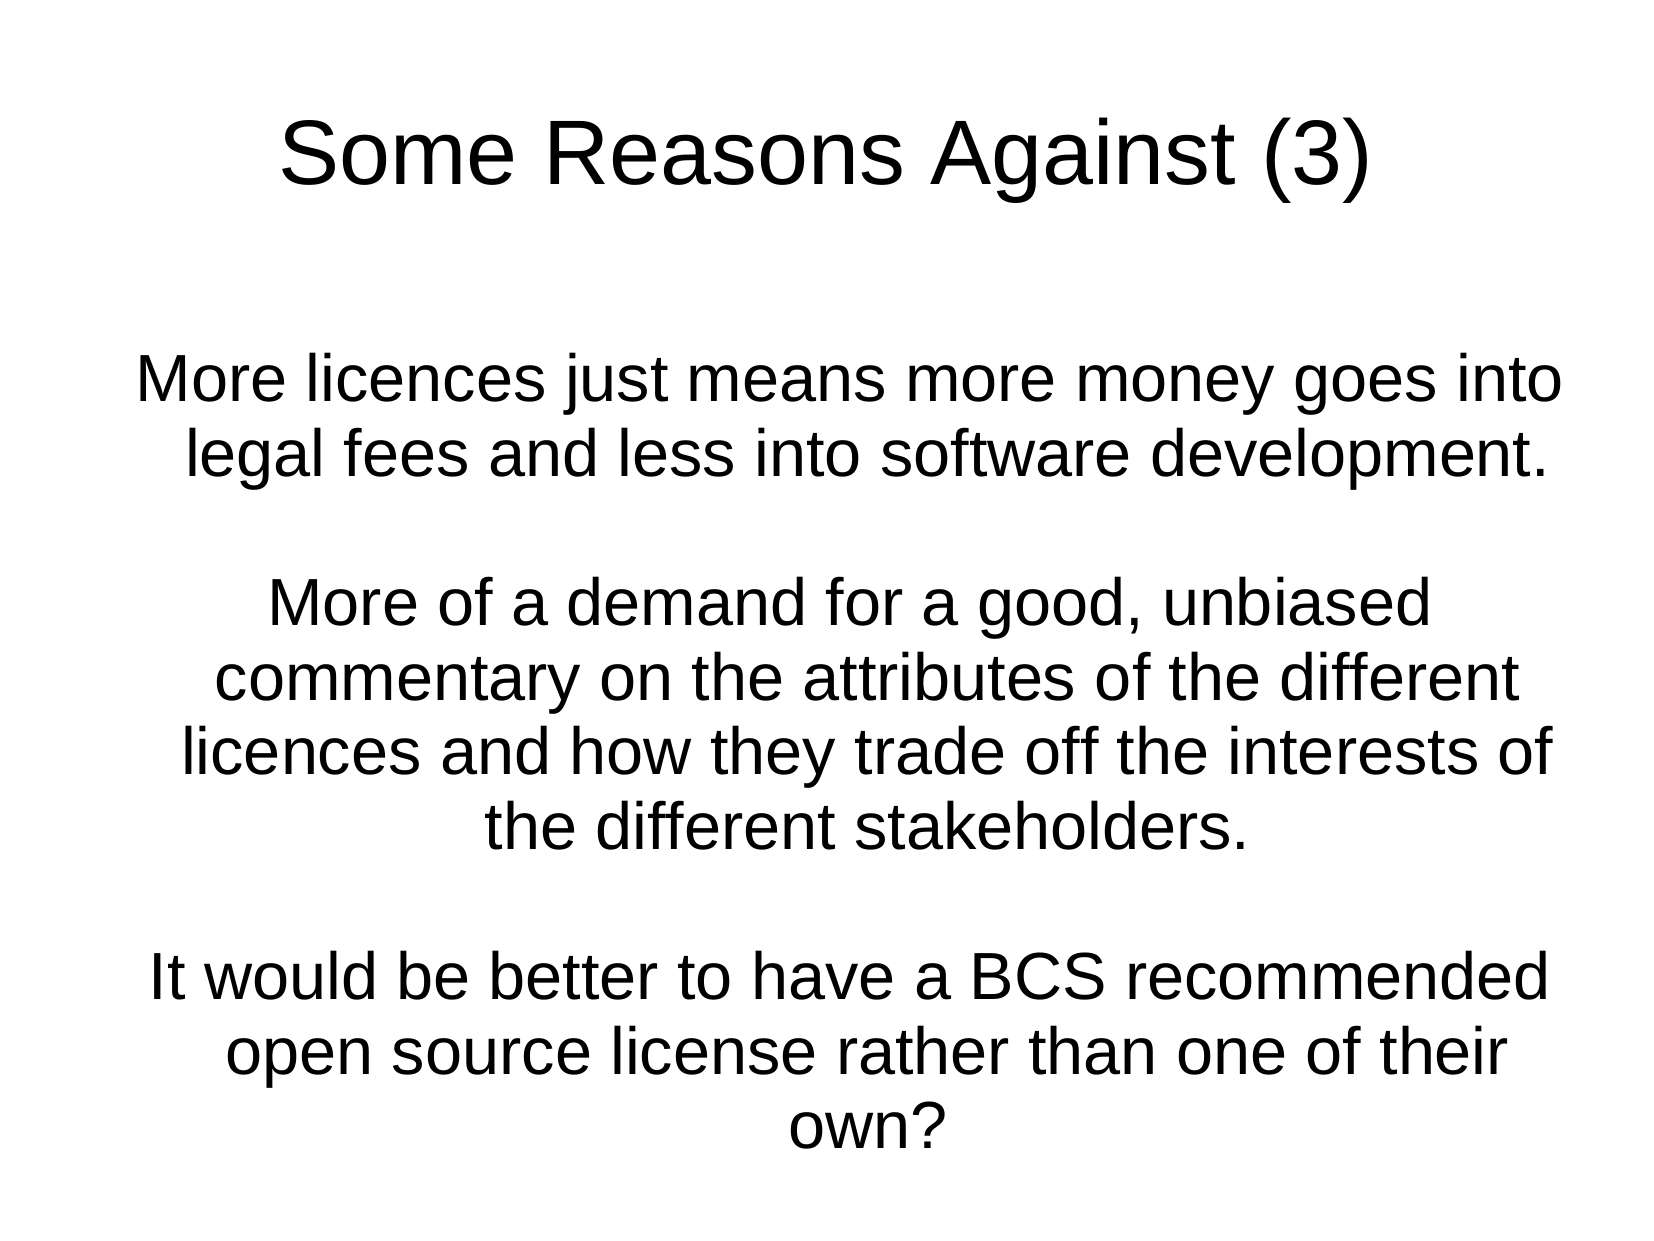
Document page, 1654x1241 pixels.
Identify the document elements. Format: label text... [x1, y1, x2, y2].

subtitle More licences just means more money goes into legal fees and less into software development. More of a demand for a good, unbiased commentary on the attributes of the different licences and how they trade off the interests of the different stakeholders. It would be better to have a BCS recommended open source license rather than one of their own? [88, 295, 1577, 1209]
title Some Reasons Against (3) [82, 49, 1571, 257]
